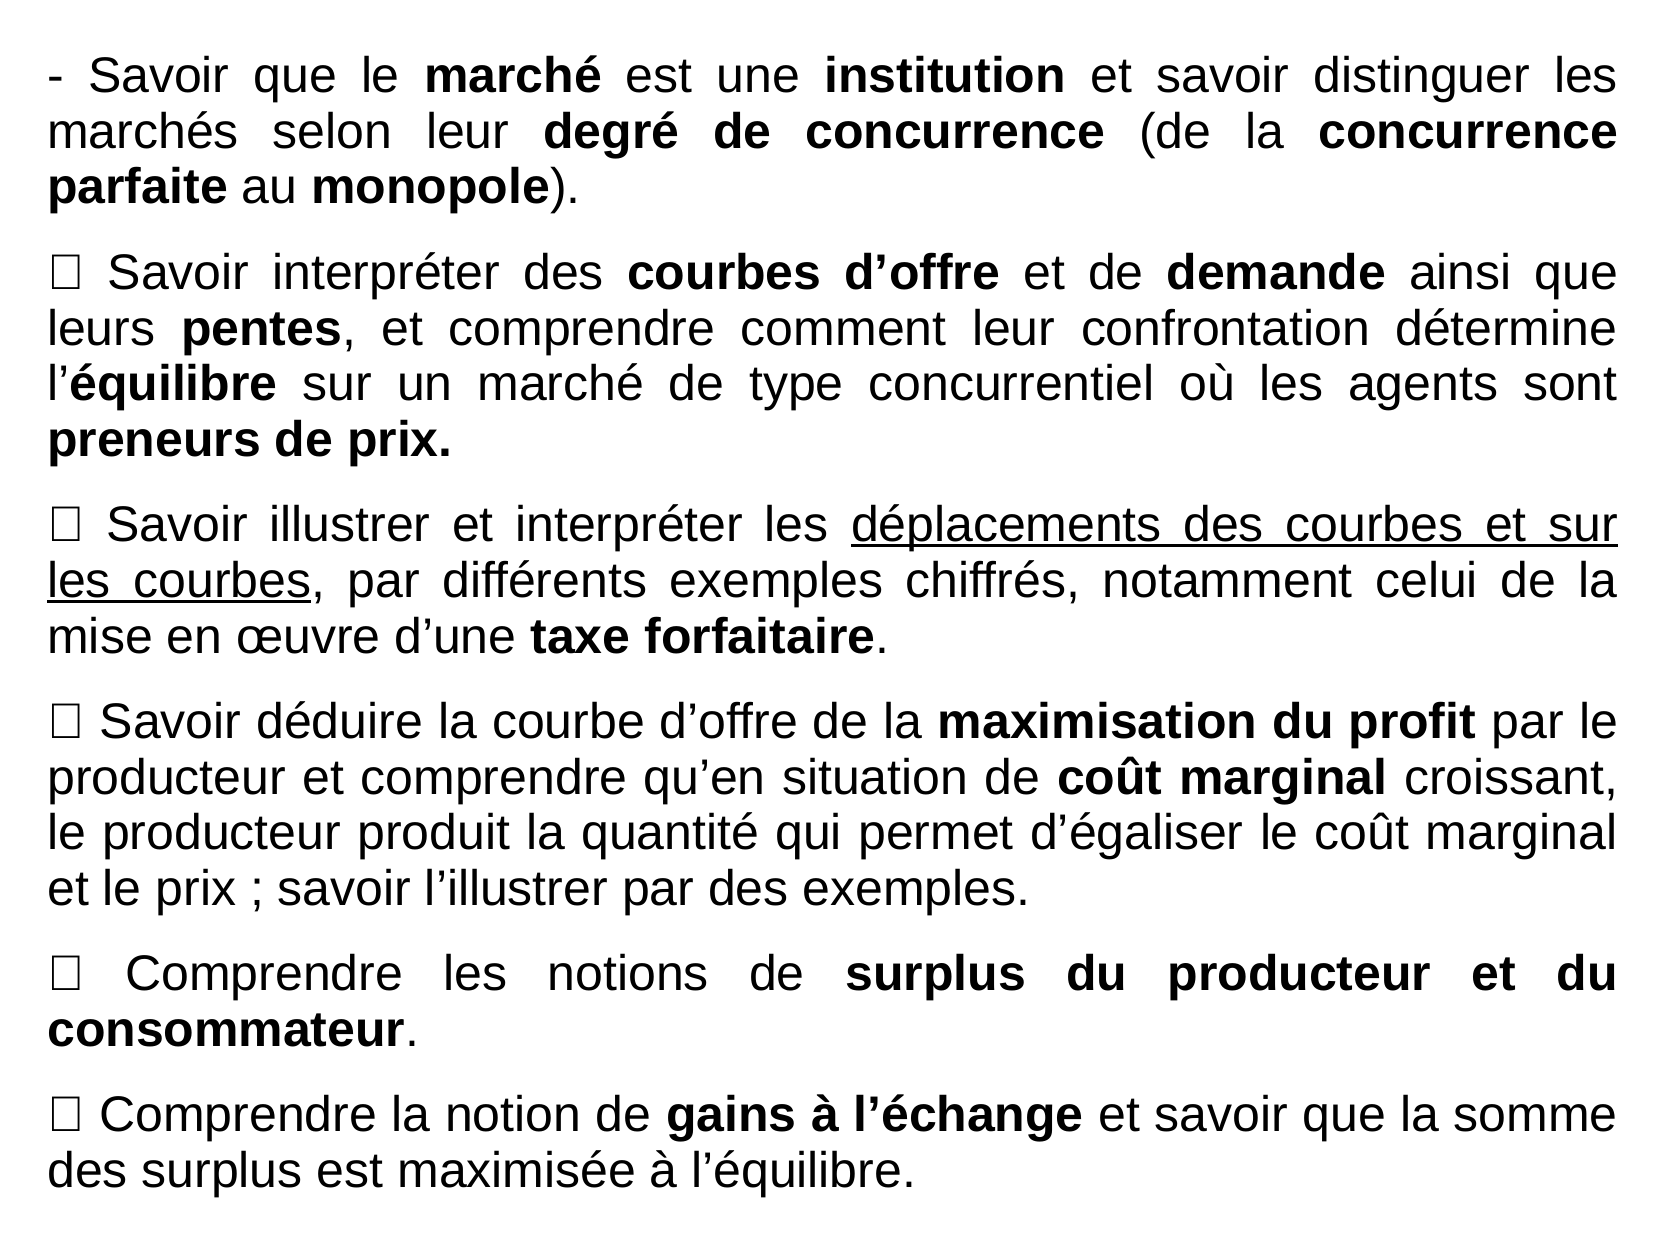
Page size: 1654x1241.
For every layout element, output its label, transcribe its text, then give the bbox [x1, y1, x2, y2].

list - Savoir que le marché est une institution et savoir distinguer les marchés selon leur degré de concurrence (de la concurrence parfaite au monopole).  Savoir interpréter des courbes d’offre et de demande ainsi que leurs pentes, et comprendre comment leur confrontation détermine l’équilibre sur un marché de type concurrentiel où les agents sont preneurs de prix.  Savoir illustrer et interpréter les déplacements des courbes et sur les courbes, par différents exemples chiffrés, notamment celui de la mise en œuvre d’une taxe forfaitaire.  Savoir déduire la courbe d’offre de la maximisation du profit par le producteur et comprendre qu’en situation de coût marginal croissant, le producteur produit la quantité qui permet d’égaliser le coût marginal et le prix ; savoir l’illustrer par des exemples.  Comprendre les notions de surplus du producteur et du consommateur.  Comprendre la notion de gains à l’échange et savoir que la somme des surplus est maximisée à l’équilibre. [47, 47, 1619, 1241]
